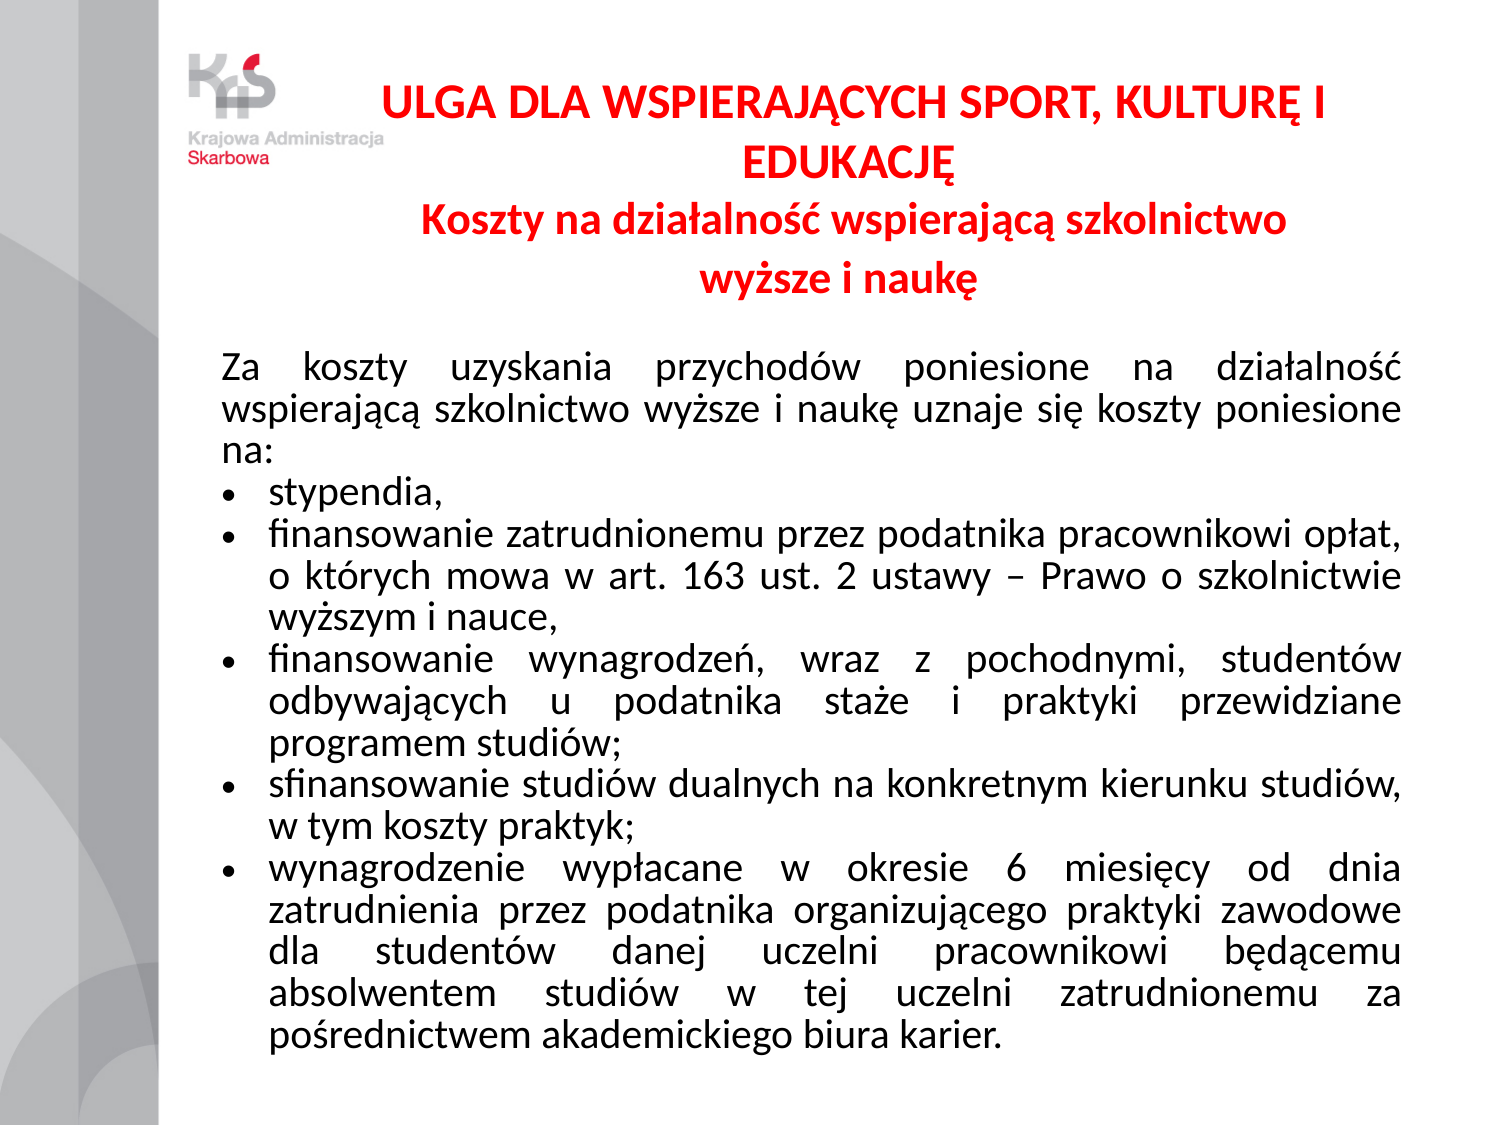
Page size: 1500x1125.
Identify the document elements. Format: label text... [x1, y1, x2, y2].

title Ulga dla wspierających sport, kulturę i edukację Koszty na działalność wspierającą szkolnictwo wyższe i naukę [360, 45, 1349, 207]
picture [0, 0, 1500, 1125]
text_box Za koszty uzyskania przychodów poniesione na działalność wspierającą szkolnictwo wyższe i naukę uznaje się koszty poniesione na: stypendia, finansowanie zatrudnionemu przez podatnika pracownikowi opłat, o których mowa w art. 163 ust. 2 ustawy – Prawo o szkolnictwie wyższym i nauce, finansowanie wynagrodzeń, wraz z pochodnymi, studentów odbywających u podatnika staże i praktyki przewidziane programem studiów; sfinansowanie studiów dualnych na konkretnym kierunku studiów, w tym koszty praktyk; wynagrodzenie wypłacane w okresie 6 miesięcy od dnia zatrudnienia przez podatnika organizującego praktyki zawodowe dla studentów danej uczelni pracownikowi będącemu absolwentem studiów w tej uczelni zatrudnionemu za pośrednictwem akademickiego biura karier. [206, 341, 1418, 1079]
